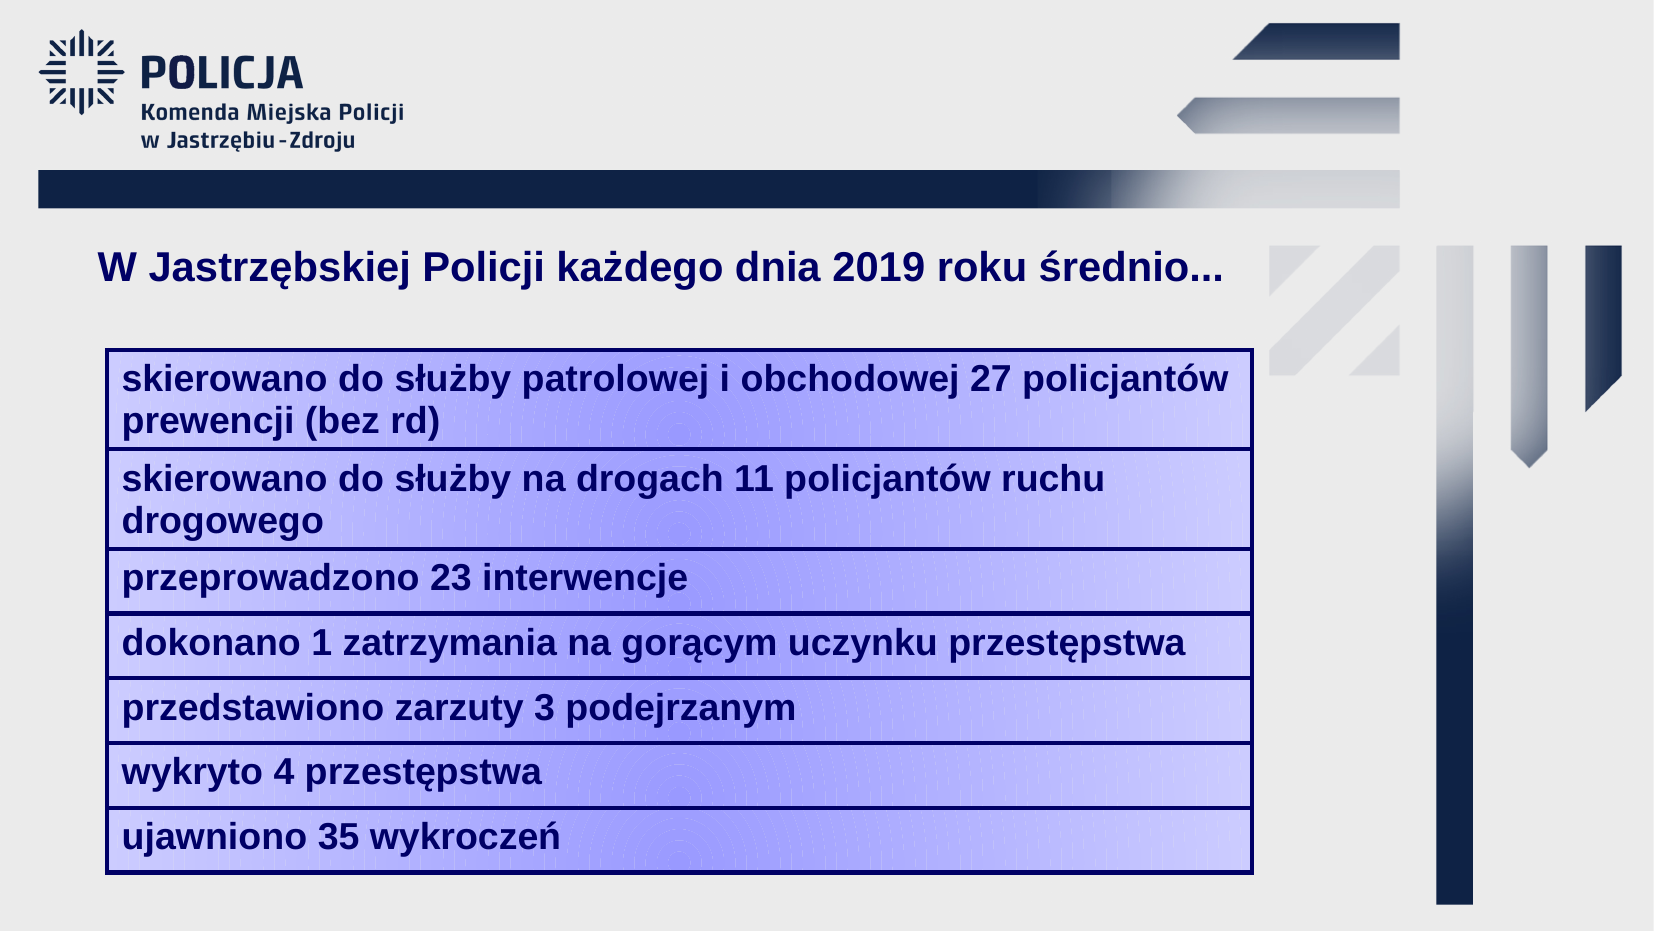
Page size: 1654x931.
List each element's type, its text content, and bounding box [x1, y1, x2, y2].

table_cell wykryto 4 przestępstwa [109, 745, 1250, 806]
table_header skierowano do służby patrolowej i obchodowej 27 policjantów prewencji (bez rd) [109, 352, 1250, 447]
text_box W Jastrzębskiej Policji każdego dnia 2019 roku średnio... [82, 236, 1293, 344]
picture [0, 0, 1654, 931]
table_cell skierowano do służby na drogach 11 policjantów ruchu drogowego [109, 451, 1250, 547]
table_cell ujawniono 35 wykroczeń [109, 810, 1250, 870]
table_cell przeprowadzono 23 interwencje [109, 551, 1250, 611]
table_cell dokonano 1 zatrzymania na gorącym uczynku przestępstwa [109, 616, 1250, 676]
table_cell przedstawiono zarzuty 3 podejrzanym [109, 680, 1250, 741]
